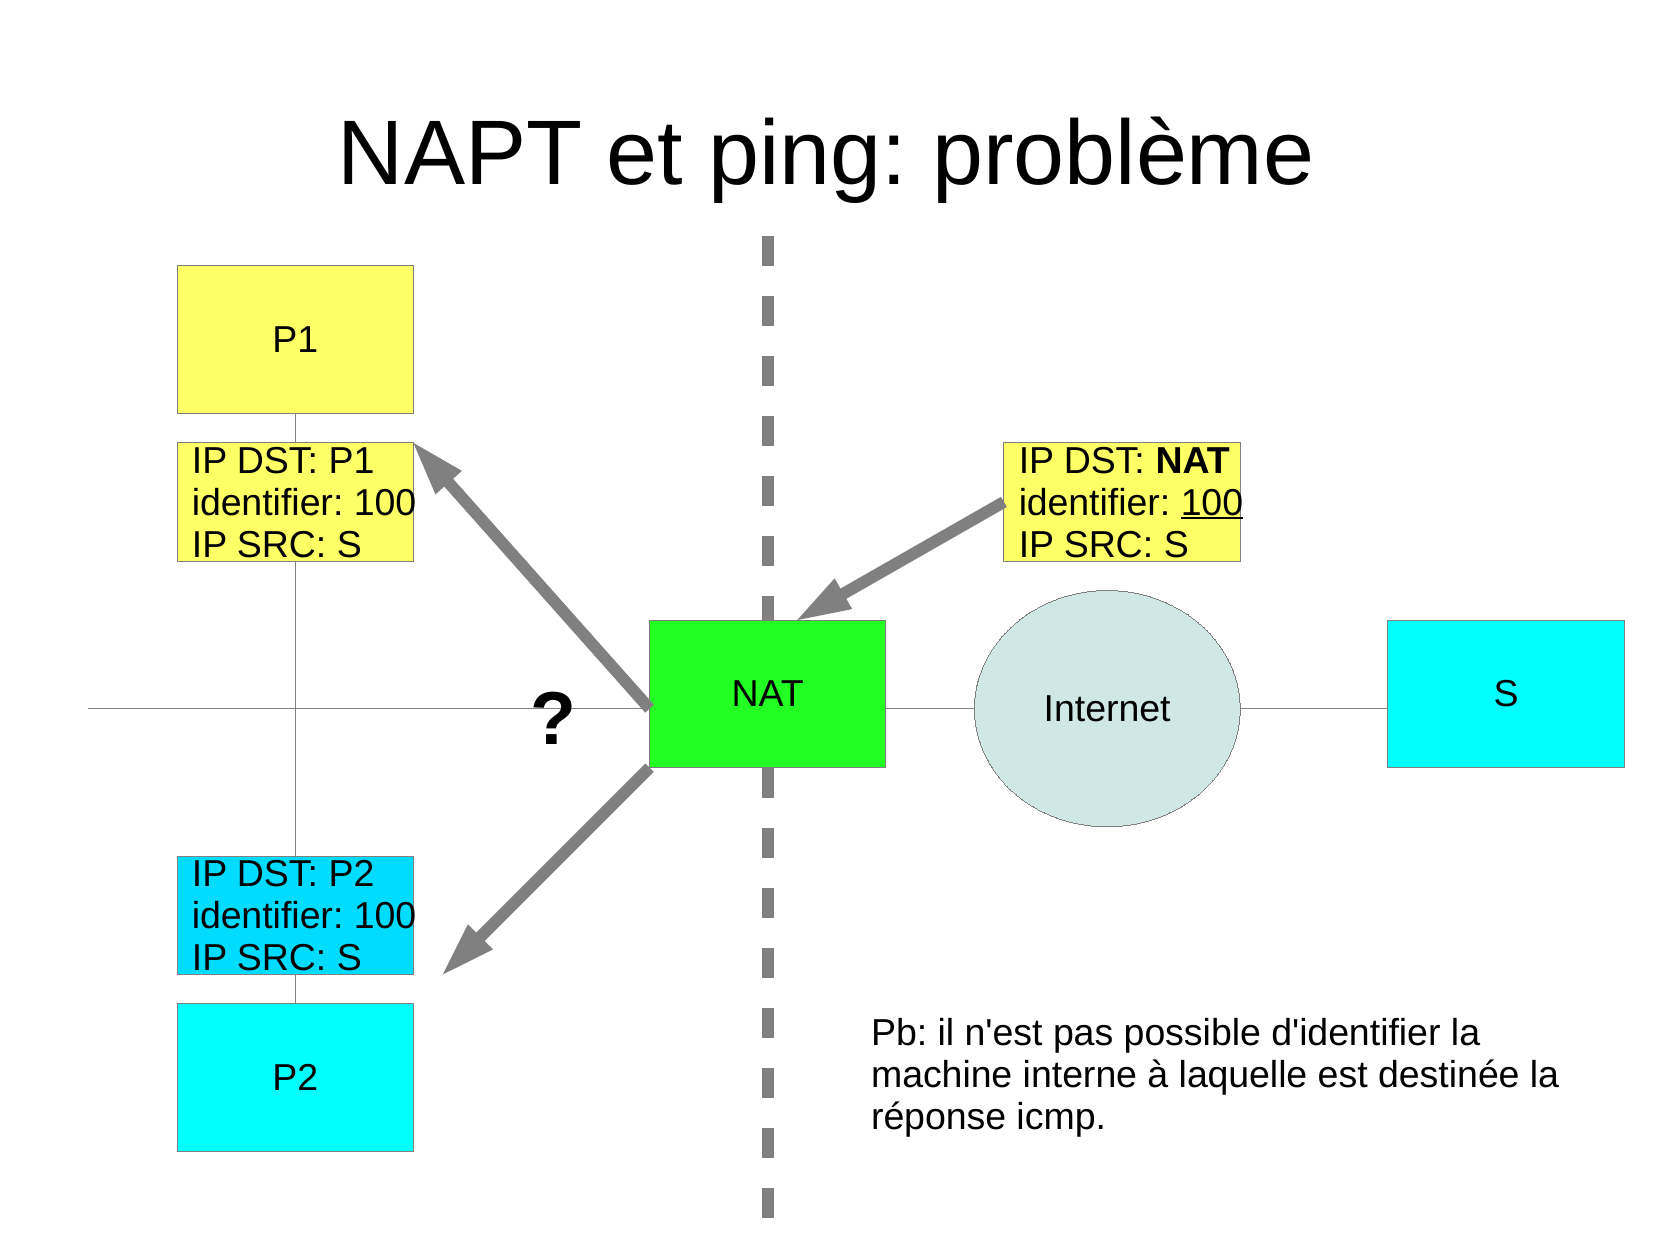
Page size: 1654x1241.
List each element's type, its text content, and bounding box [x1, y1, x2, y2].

title NAPT et ping: problème [82, 49, 1571, 257]
text_box ? [515, 668, 591, 768]
text_box IP DST: P2 identifier: 100 IP SRC: S [177, 856, 414, 975]
text_box P1 [177, 265, 414, 414]
text_box IP DST: NAT identifier: 100 IP SRC: S [1003, 442, 1241, 562]
text_box IP DST: P1 identifier: 100 IP SRC: S [177, 442, 414, 562]
text_box P2 [177, 1003, 414, 1152]
text_box NAT [649, 620, 886, 768]
text_box Internet [974, 590, 1241, 827]
text_box Pb: il n'est pas possible d'identifier la machine interne à laquelle est destinée la réponse icmp. [856, 1003, 1625, 1145]
text_box S [1387, 620, 1625, 768]
